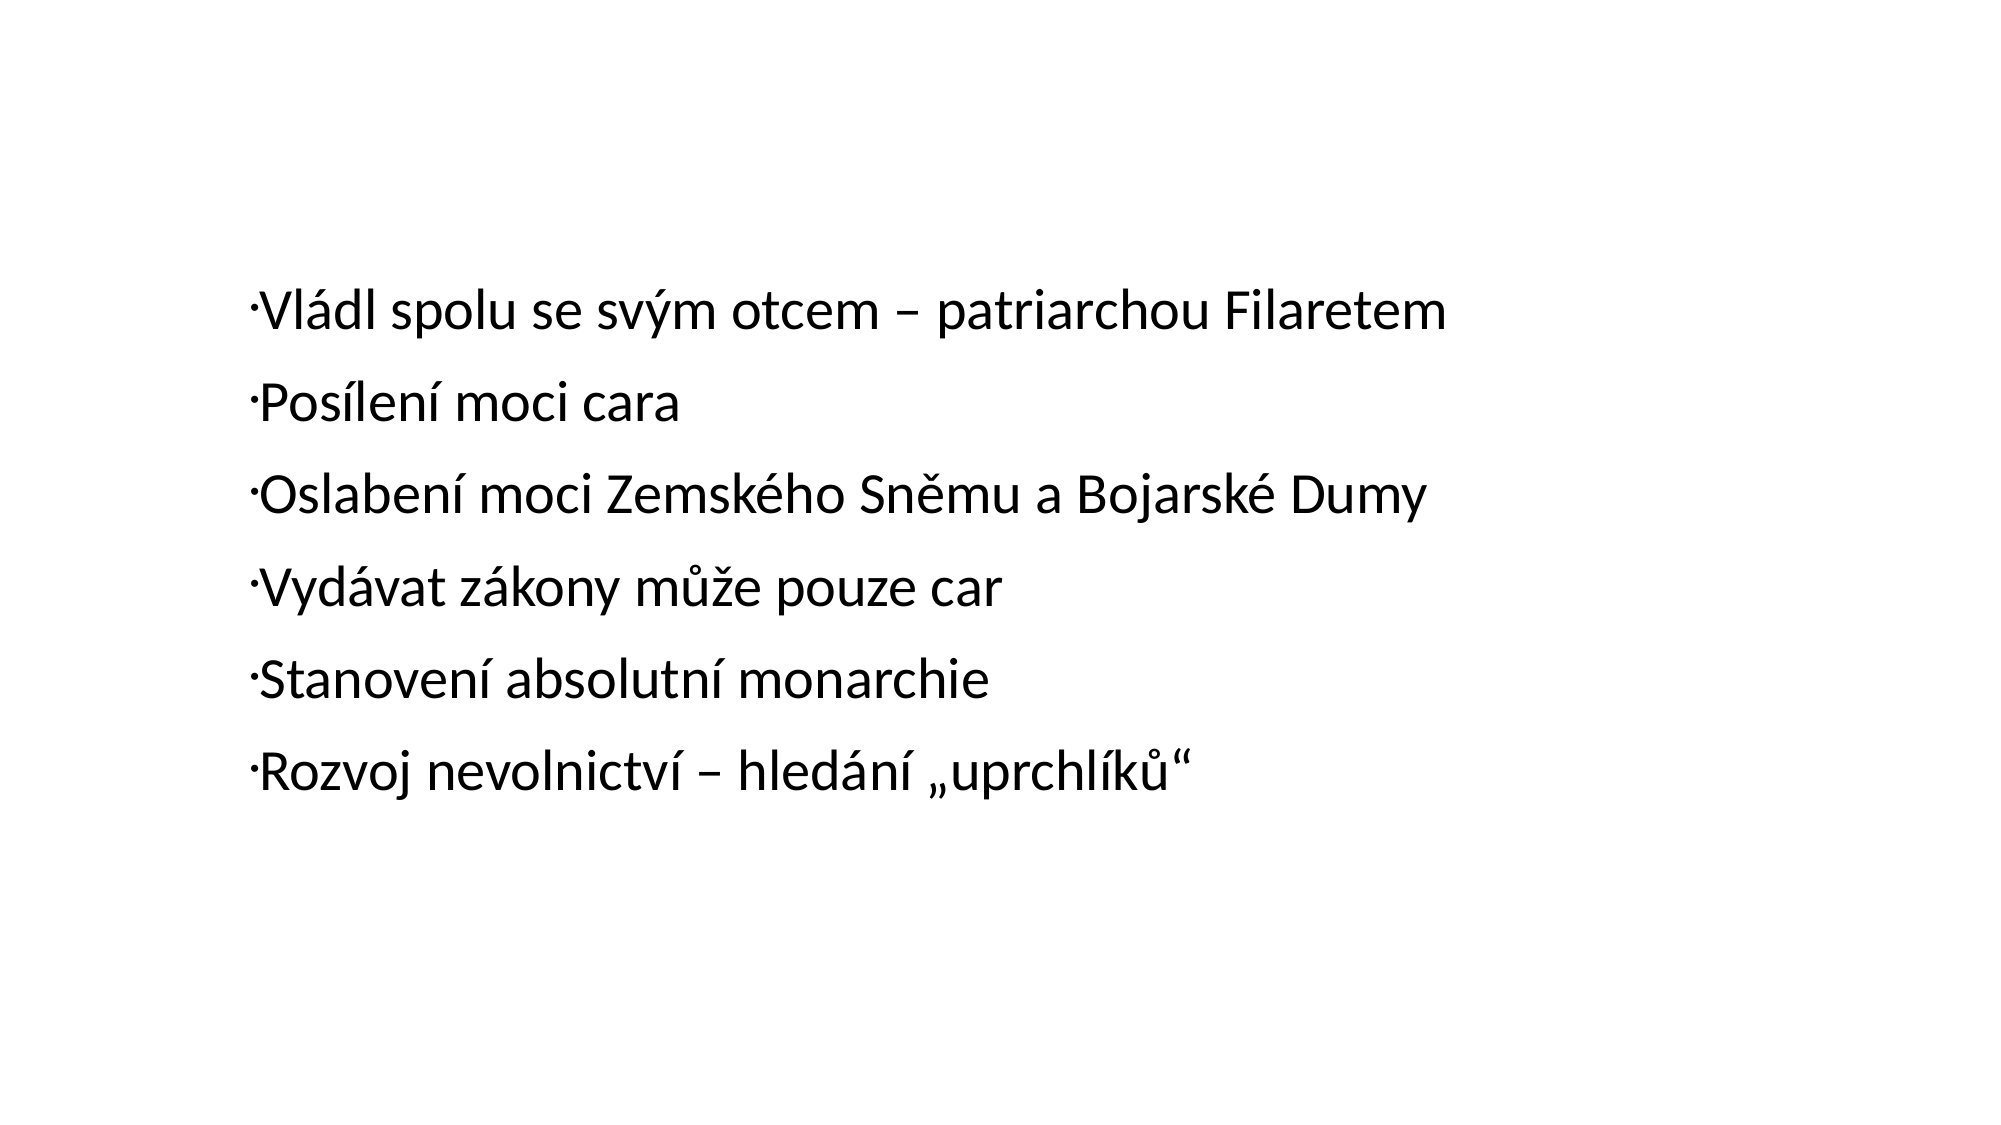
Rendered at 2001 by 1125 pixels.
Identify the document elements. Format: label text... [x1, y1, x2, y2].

list Vládl spolu se svým otcem – patriarchou Filaretem Posílení moci cara Oslabení moci Zemského Sněmu a Bojarské Dumy Vydávat zákony může pouze car Stanovení absolutní monarchie Rozvoj nevolnictví – hledání „uprchlíků“ [235, 172, 1961, 887]
